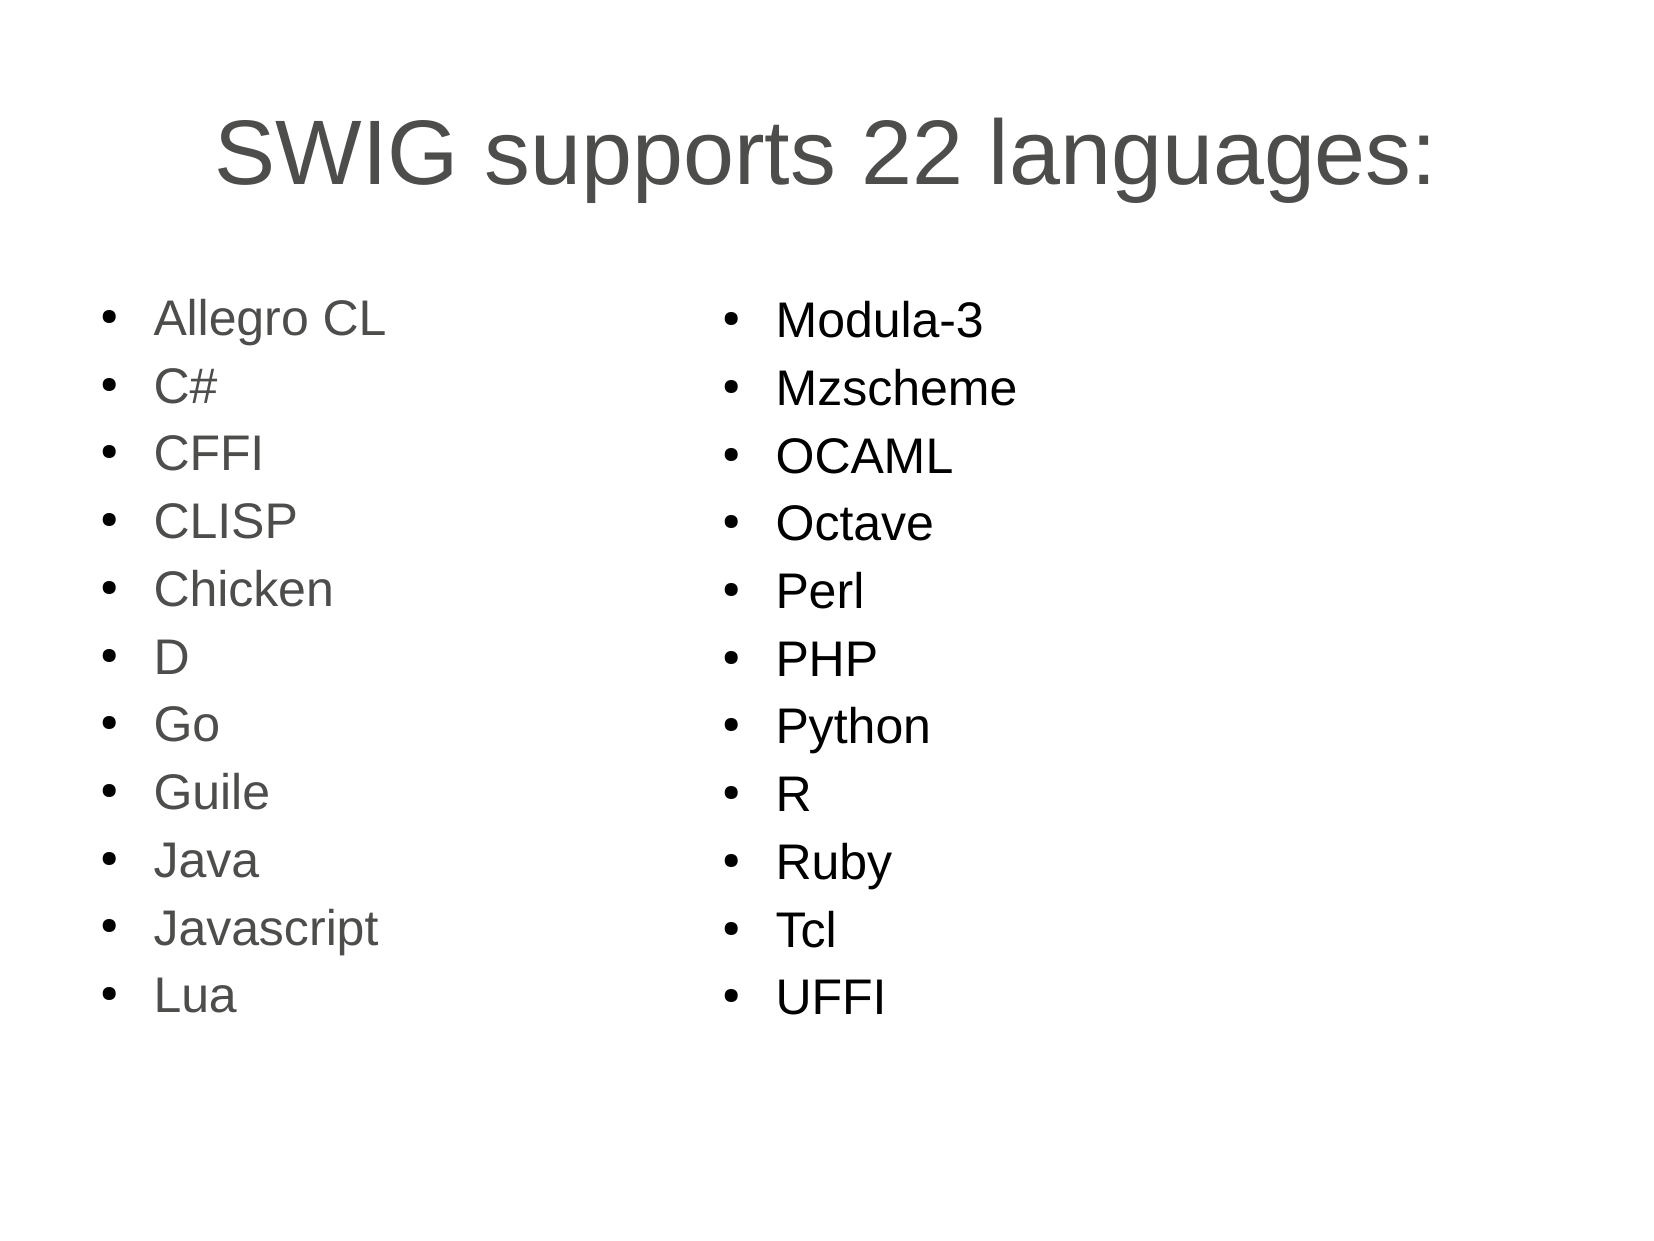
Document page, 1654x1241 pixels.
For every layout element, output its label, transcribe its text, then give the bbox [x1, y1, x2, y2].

text_box Modula-3 Mzscheme OCAML Octave Perl PHP Python R Ruby Tcl UFFI [690, 285, 1113, 1153]
title SWIG supports 22 languages: [82, 49, 1571, 257]
list Allegro CL C# CFFI CLISP Chicken D Go Guile Java Javascript Lua [82, 290, 586, 1111]
